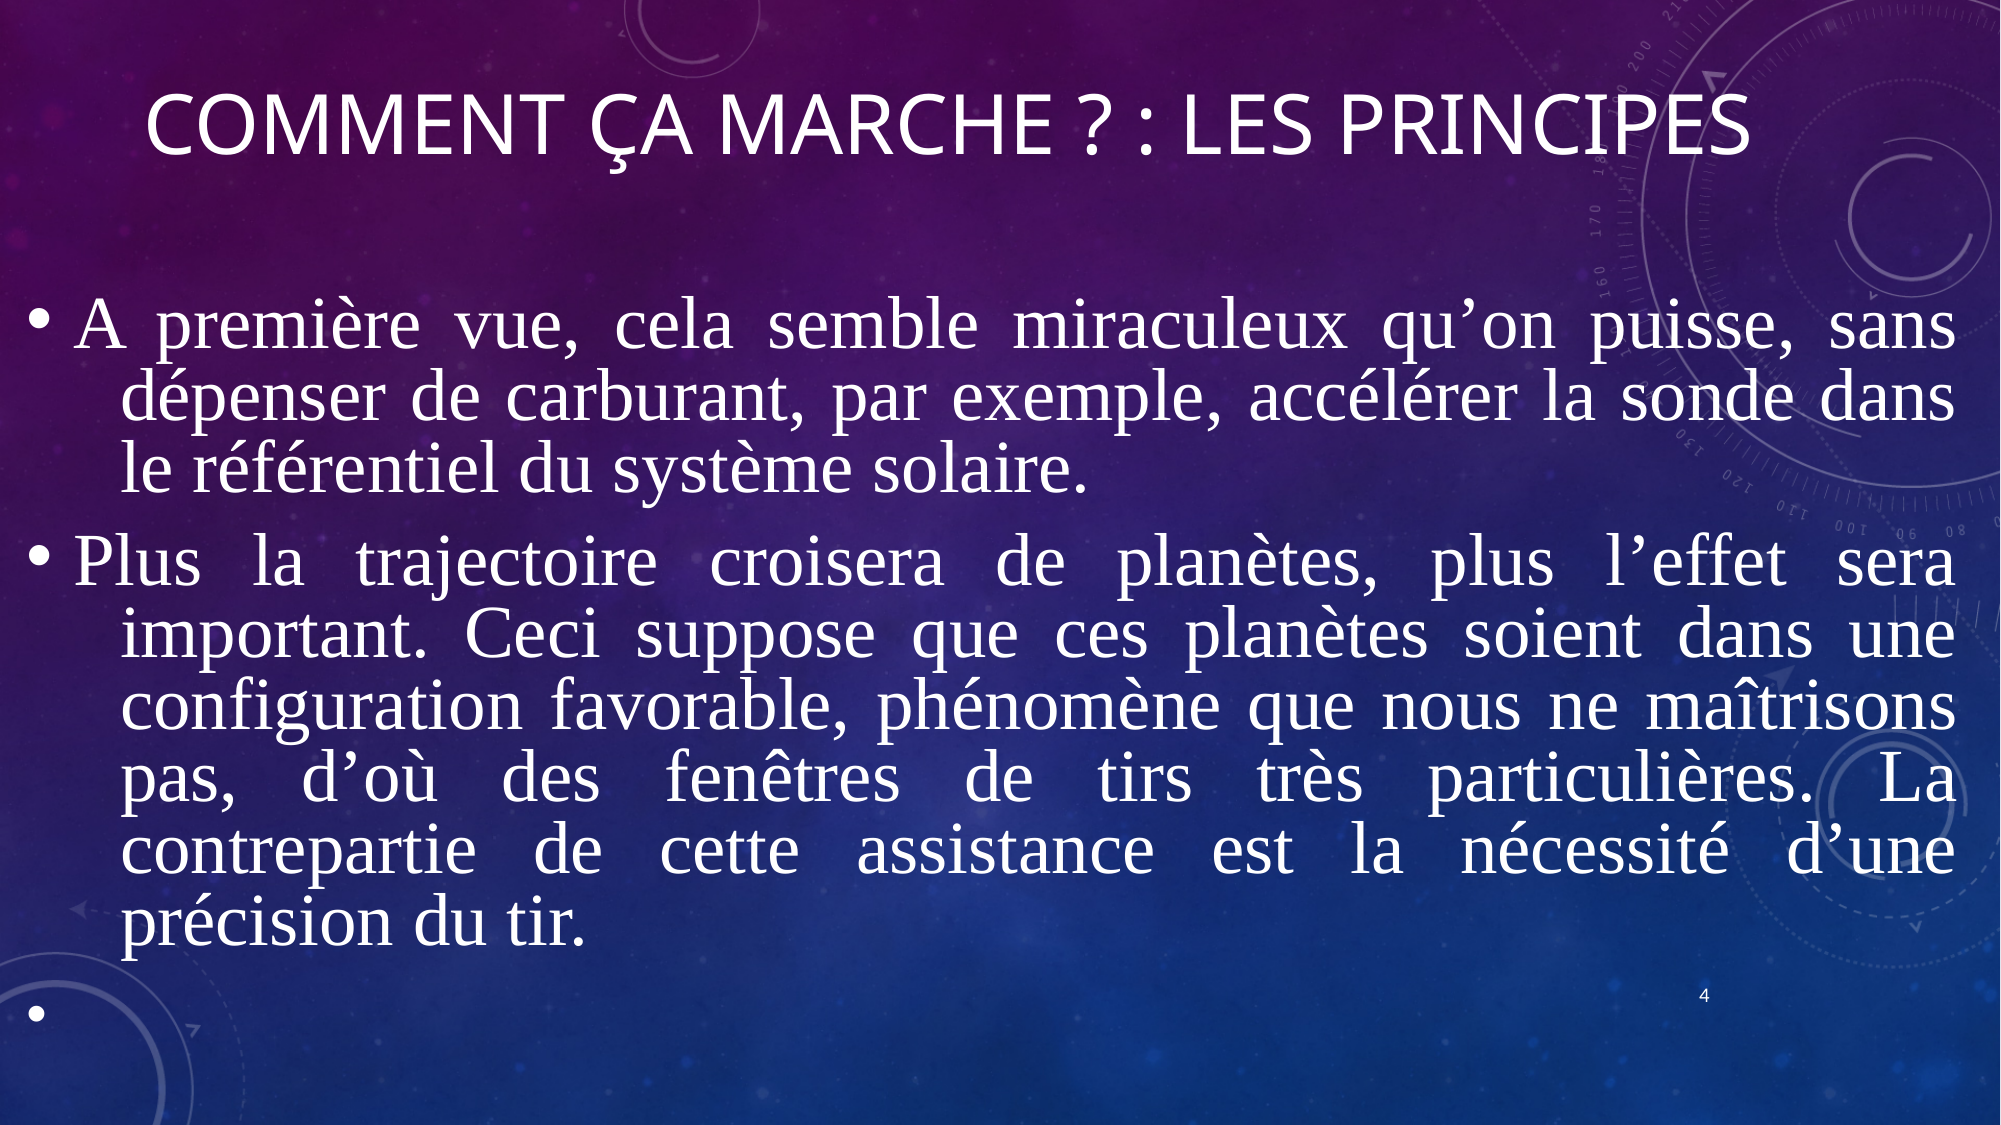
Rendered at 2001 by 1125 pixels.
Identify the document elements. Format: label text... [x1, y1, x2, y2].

text_box [1684, 963, 1775, 1026]
title Comment ça marche ? : Les principes [37, 30, 1860, 211]
list A première vue, cela semble miraculeux qu’on puisse, sans dépenser de carburant, par exemple, accélérer la sonde dans le référentiel du système solaire. Plus la trajectoire croisera de planètes, plus l’effet sera important. Ceci suppose que ces planètes soient dans une configuration favorable, phénomène que nous ne maîtrisons pas, d’où des fenêtres de tirs très particulières. La contrepartie de cette assistance est la nécessité d’une précision du tir. [11, 211, 1986, 1125]
